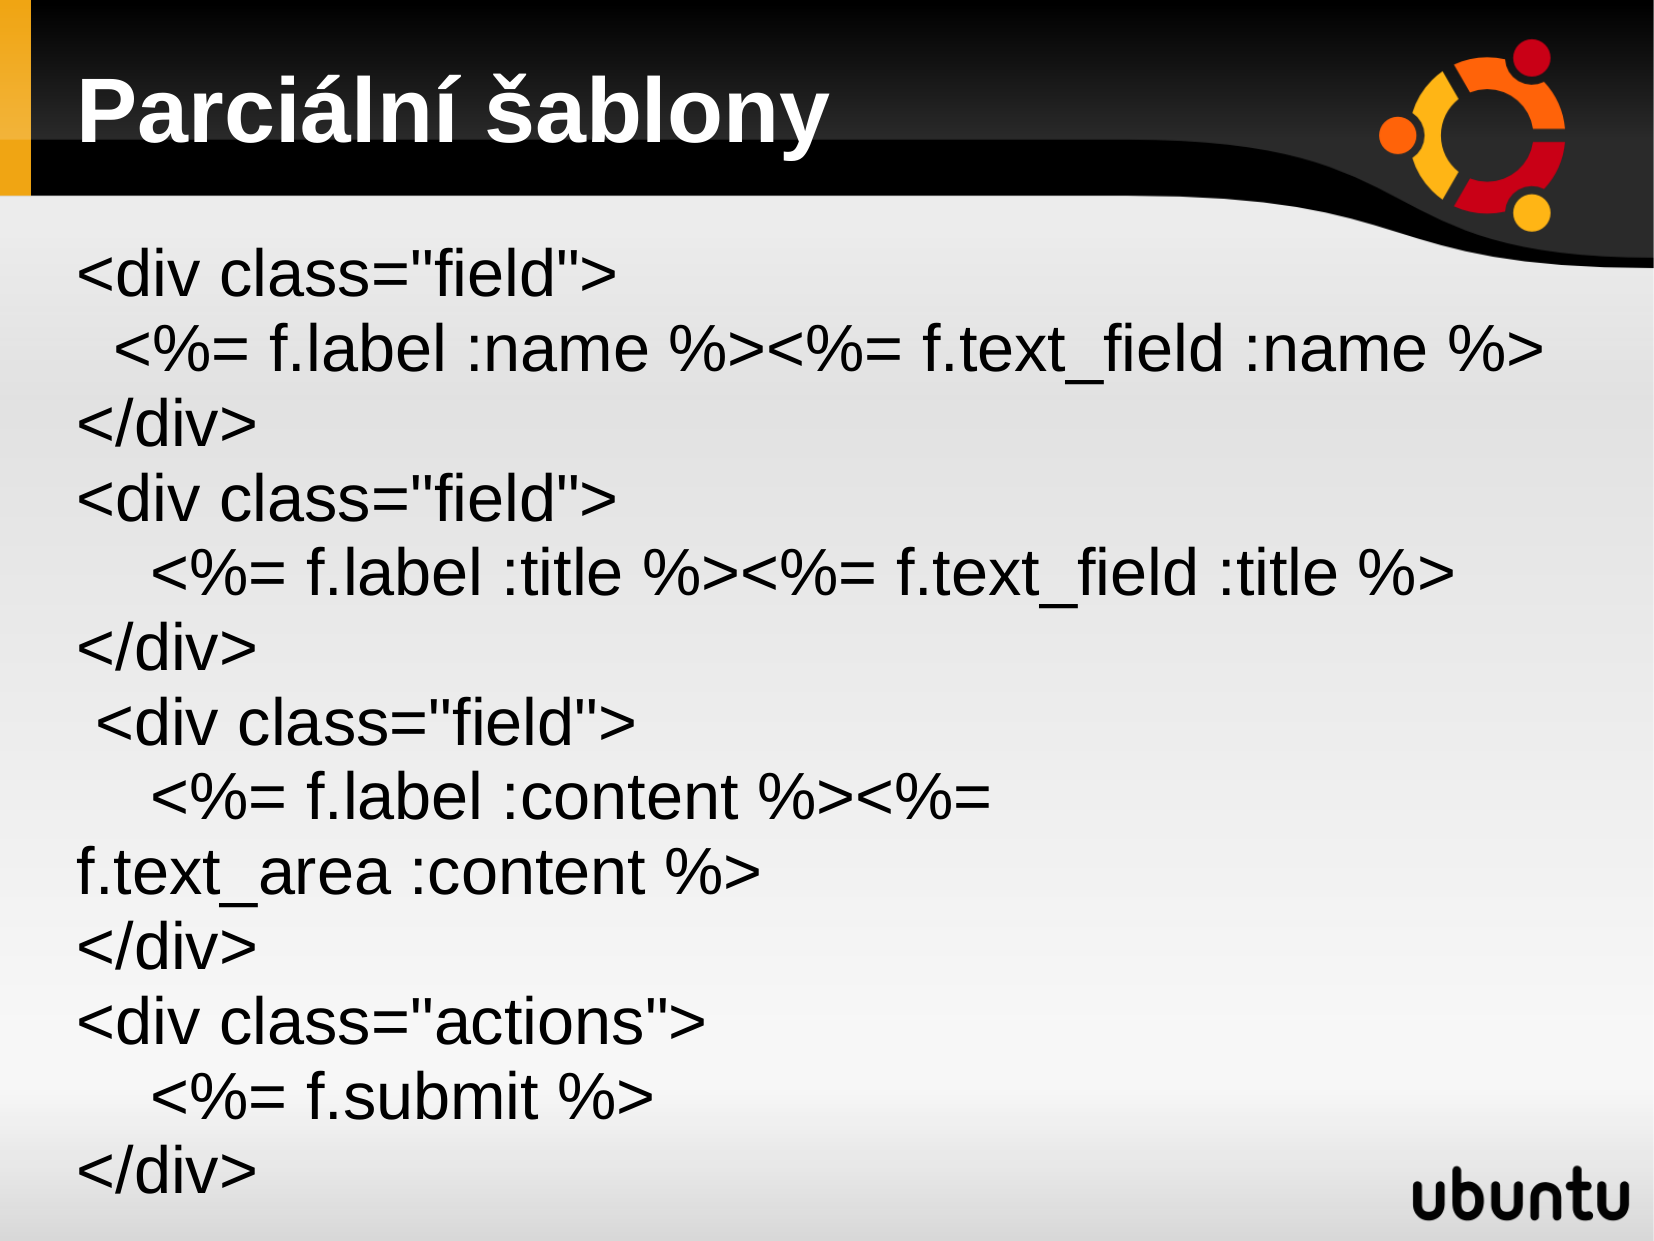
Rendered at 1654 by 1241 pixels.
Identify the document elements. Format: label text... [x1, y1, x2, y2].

picture [0, 0, 1654, 1241]
title Parciální šablony [76, 14, 1565, 207]
list <div class="field"> <%= f.label :name %><%= f.text_field :name %> </div> <div class="field"> <%= f.label :title %><%= f.text_field :title %> </div> <div class="field"> <%= f.label :content %><%= f.text_area :content %> </div> <div class="actions"> <%= f.submit %> </div> [76, 236, 1565, 1241]
